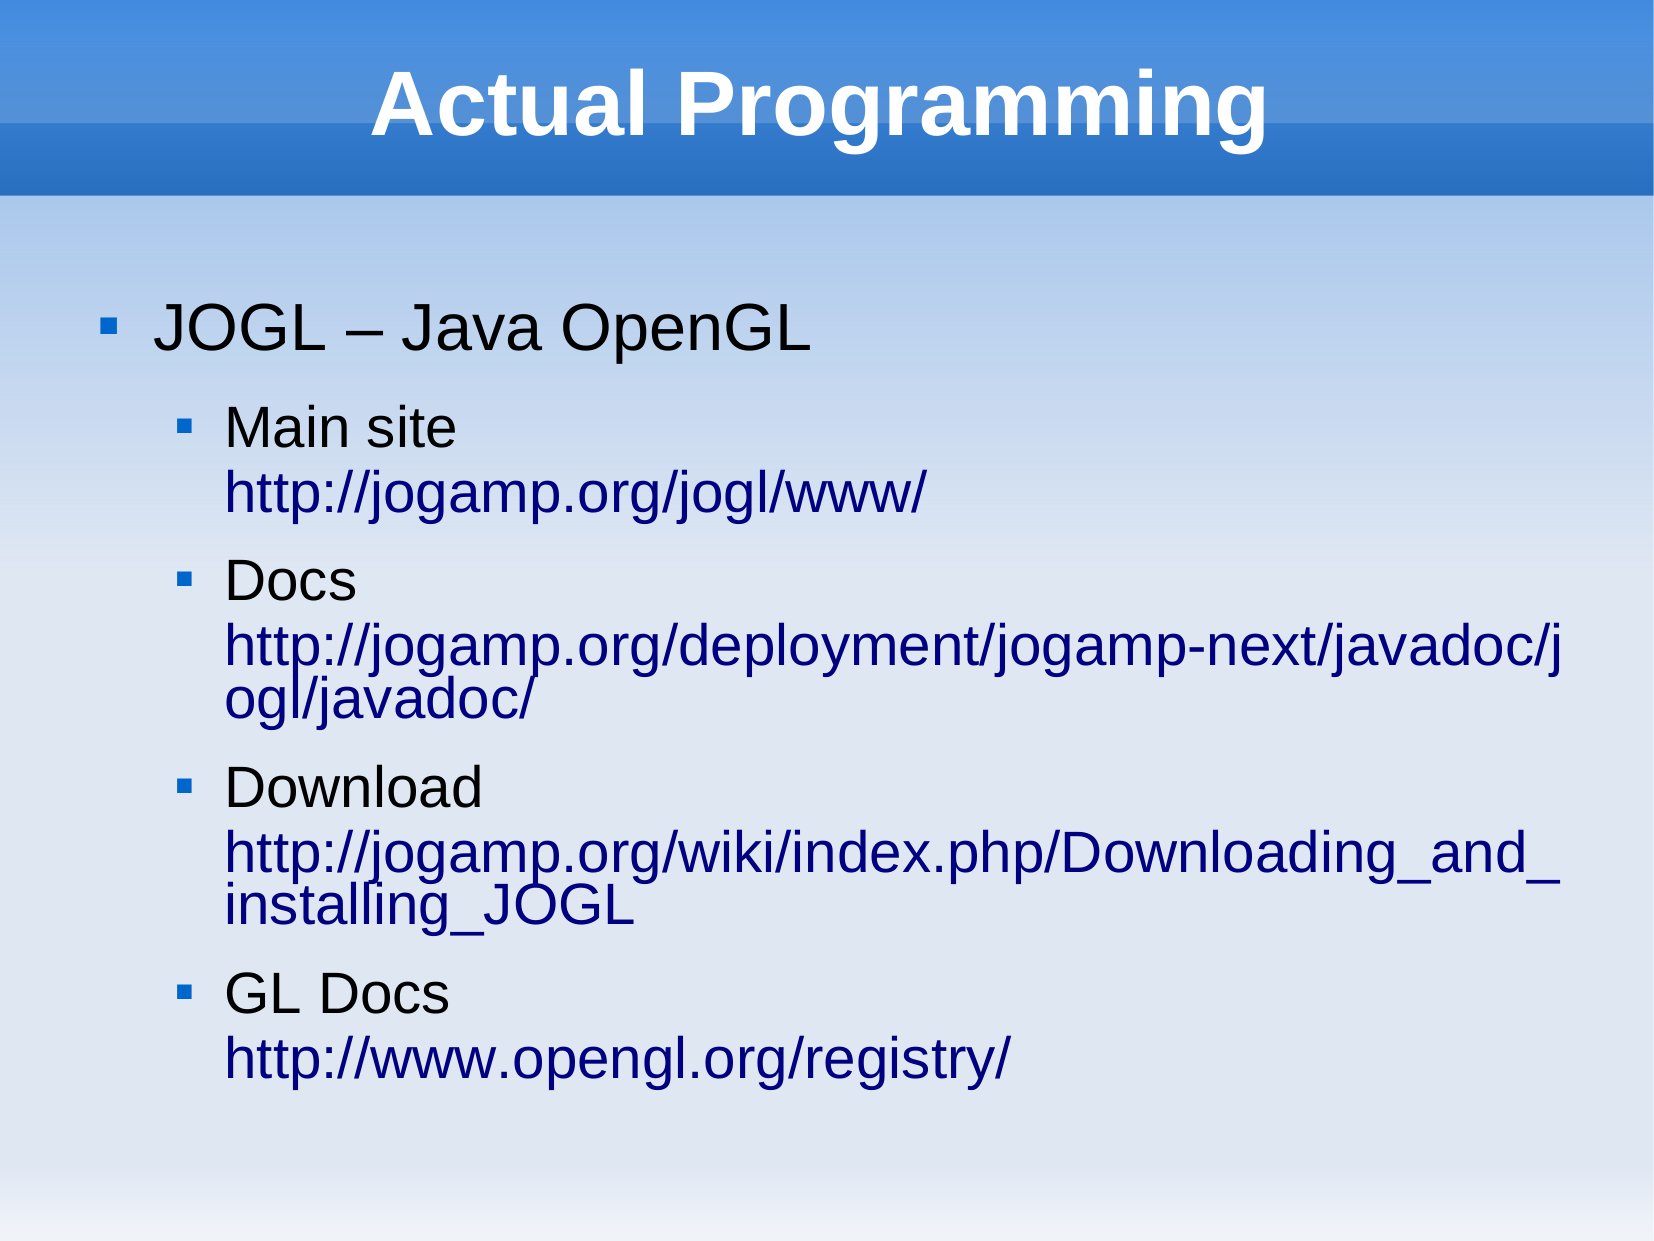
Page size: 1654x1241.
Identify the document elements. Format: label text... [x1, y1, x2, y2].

picture [0, 0, 1654, 1241]
list JOGL – Java OpenGL Main site http://jogamp.org/jogl/www/ Docs http://jogamp.org/deployment/jogamp-next/javadoc/jogl/javadoc/ Download http://jogamp.org/wiki/index.php/Downloading_and_installing_JOGL GL Docs http://www.opengl.org/registry/ [82, 290, 1571, 1109]
title Actual Programming [76, 0, 1565, 208]
